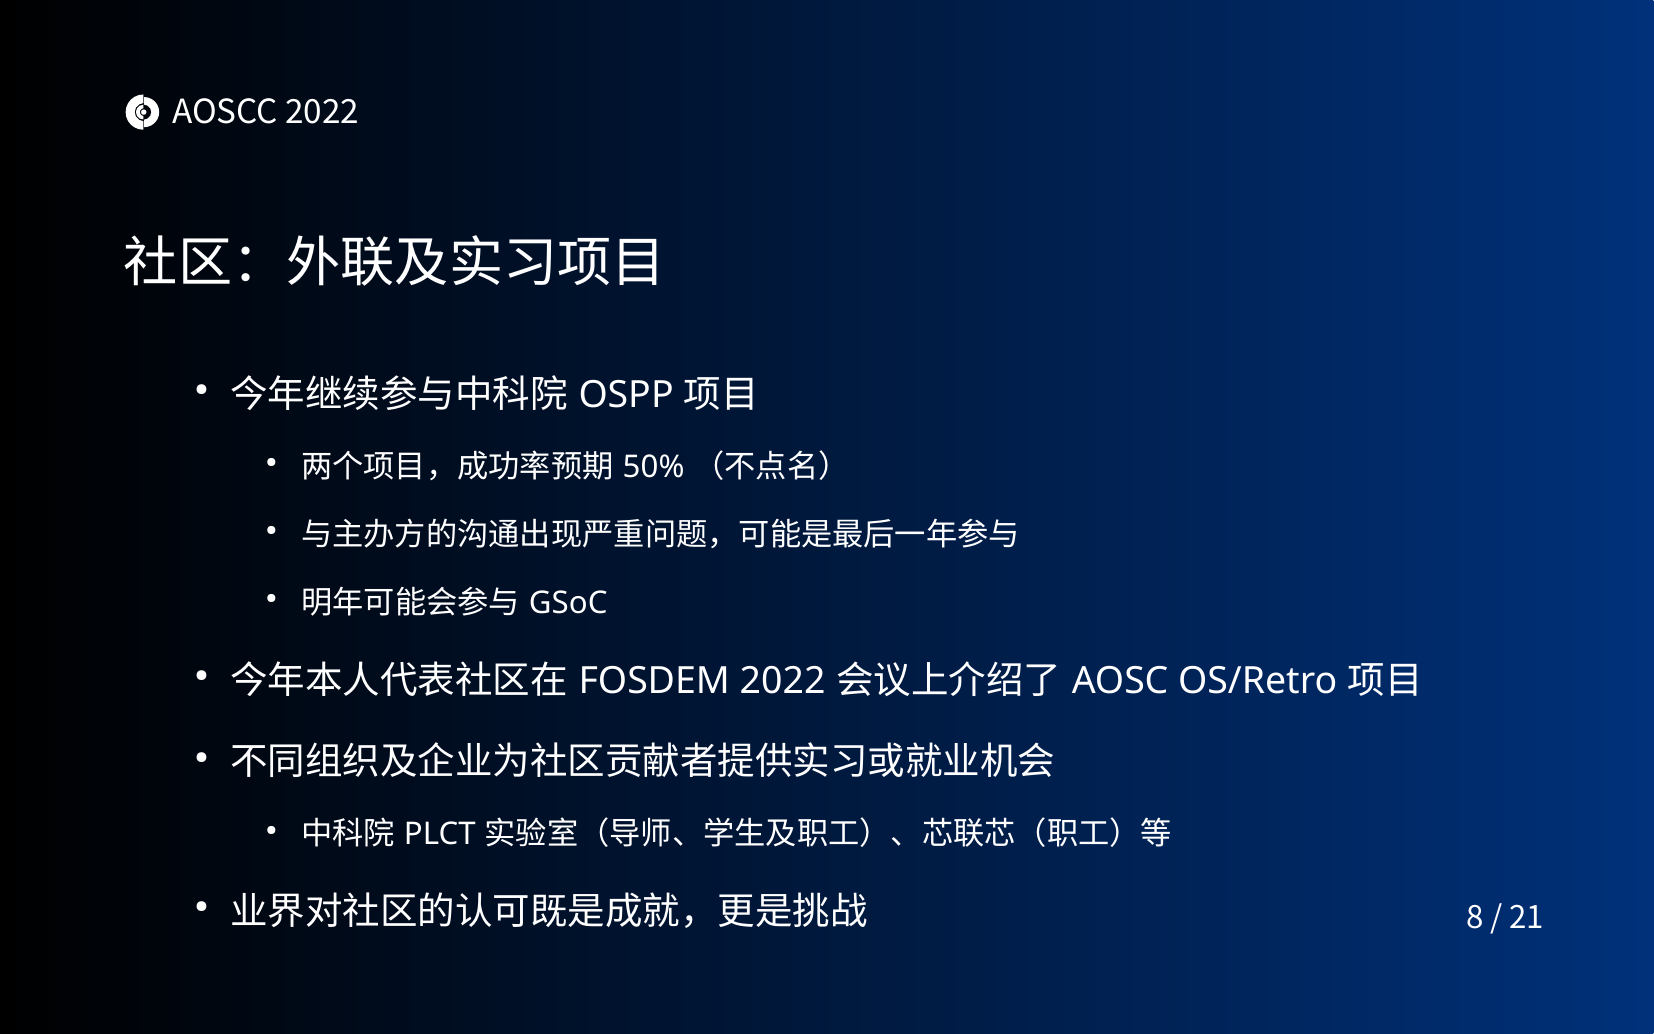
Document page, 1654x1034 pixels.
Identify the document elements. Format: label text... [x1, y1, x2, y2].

text_box AOSCC 2022 [172, 84, 1654, 134]
text_box 今年继续参与中科院OSPP项目 两个项目，成功率预期50%（不点名） 与主办方的沟通出现严重问题，可能是最后一年参与 明年可能会参与GSoC 今年本人代表社区在FOSDEM 2022会议上介绍了AOSC OS/Retro项目 不同组织及企业为社区贡献者提供实习或就业机会 中科院PLCT实验室（导师、学生及职工）、芯联芯（职工）等 业界对社区的认可既是成就，更是挑战 [124, 336, 1536, 936]
text_box <编号> / 21 [1086, 885, 1560, 957]
subtitle 社区：外联及实习项目 [124, 218, 1536, 297]
picture [118, 88, 167, 136]
